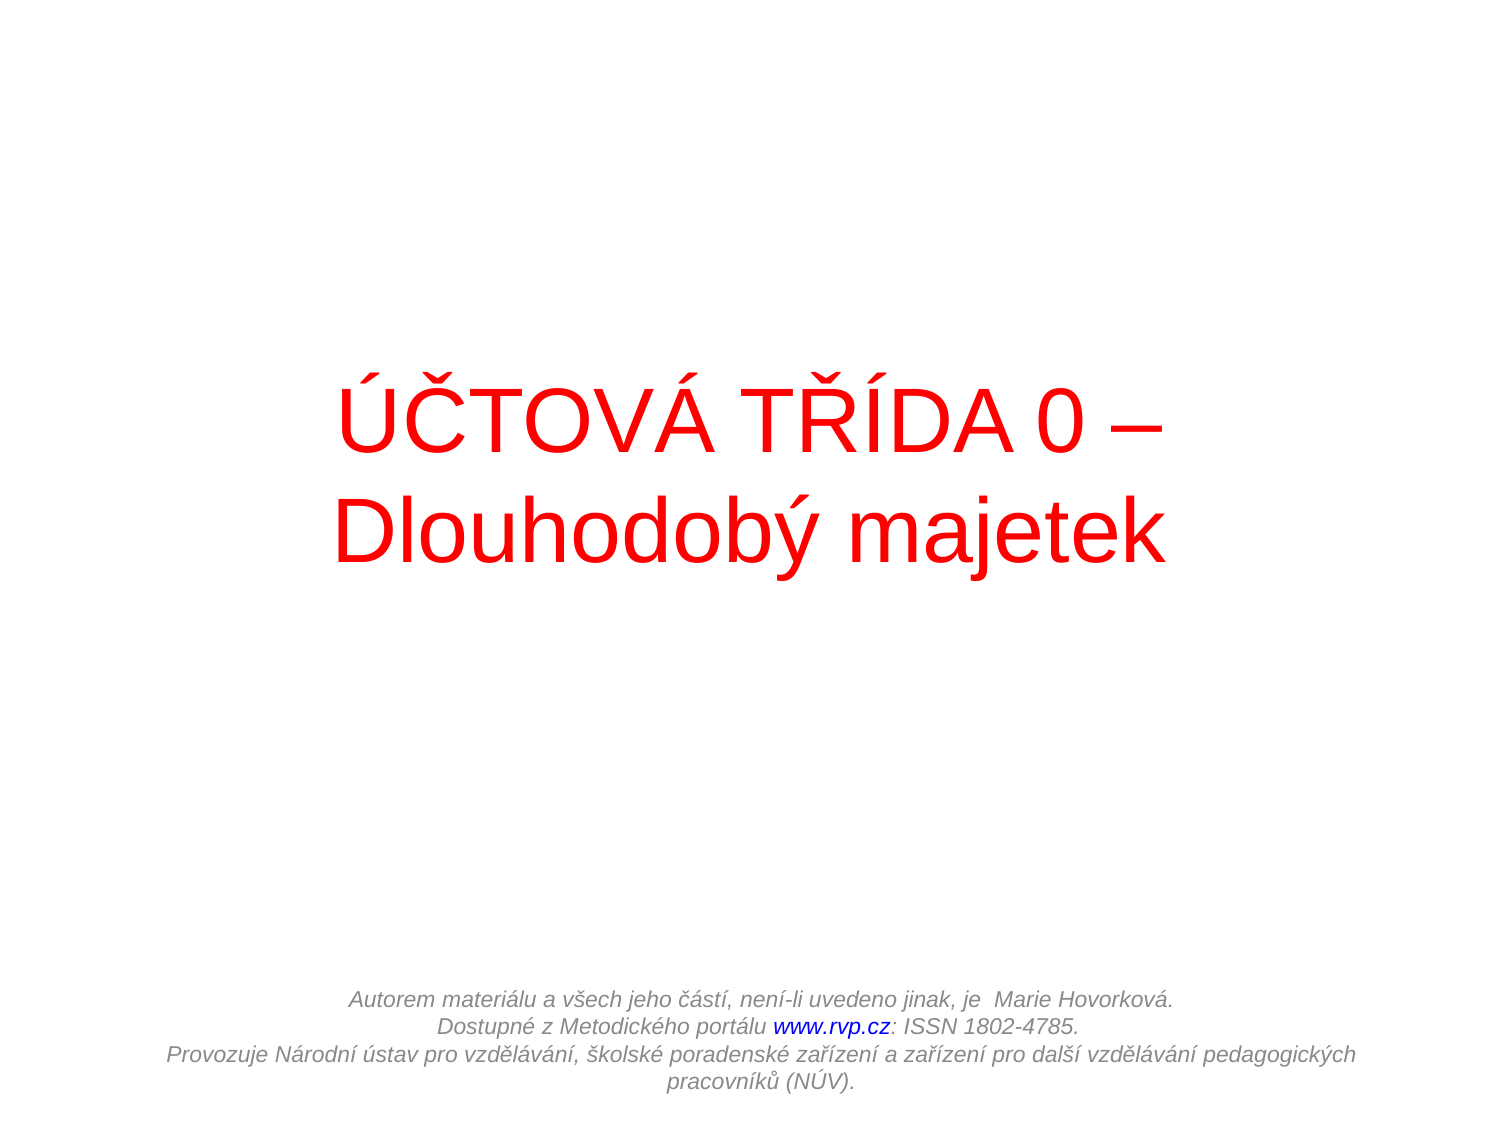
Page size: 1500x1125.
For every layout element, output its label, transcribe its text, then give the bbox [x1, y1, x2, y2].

text_box Autorem materiálu a všech jeho částí, není-li uvedeno jinak, je Marie Hovorková. Dostupné z Metodického portálu www.rvp.cz: ISSN 1802-4785. Provozuje Národní ústav pro vzdělávání, školské poradenské zařízení a zařízení pro další vzdělávání pedagogických pracovníků (NÚV). [147, 1023, 1377, 1084]
title ÚČTOVÁ TŘÍDA 0 – Dlouhodobý majetek [112, 349, 1388, 592]
